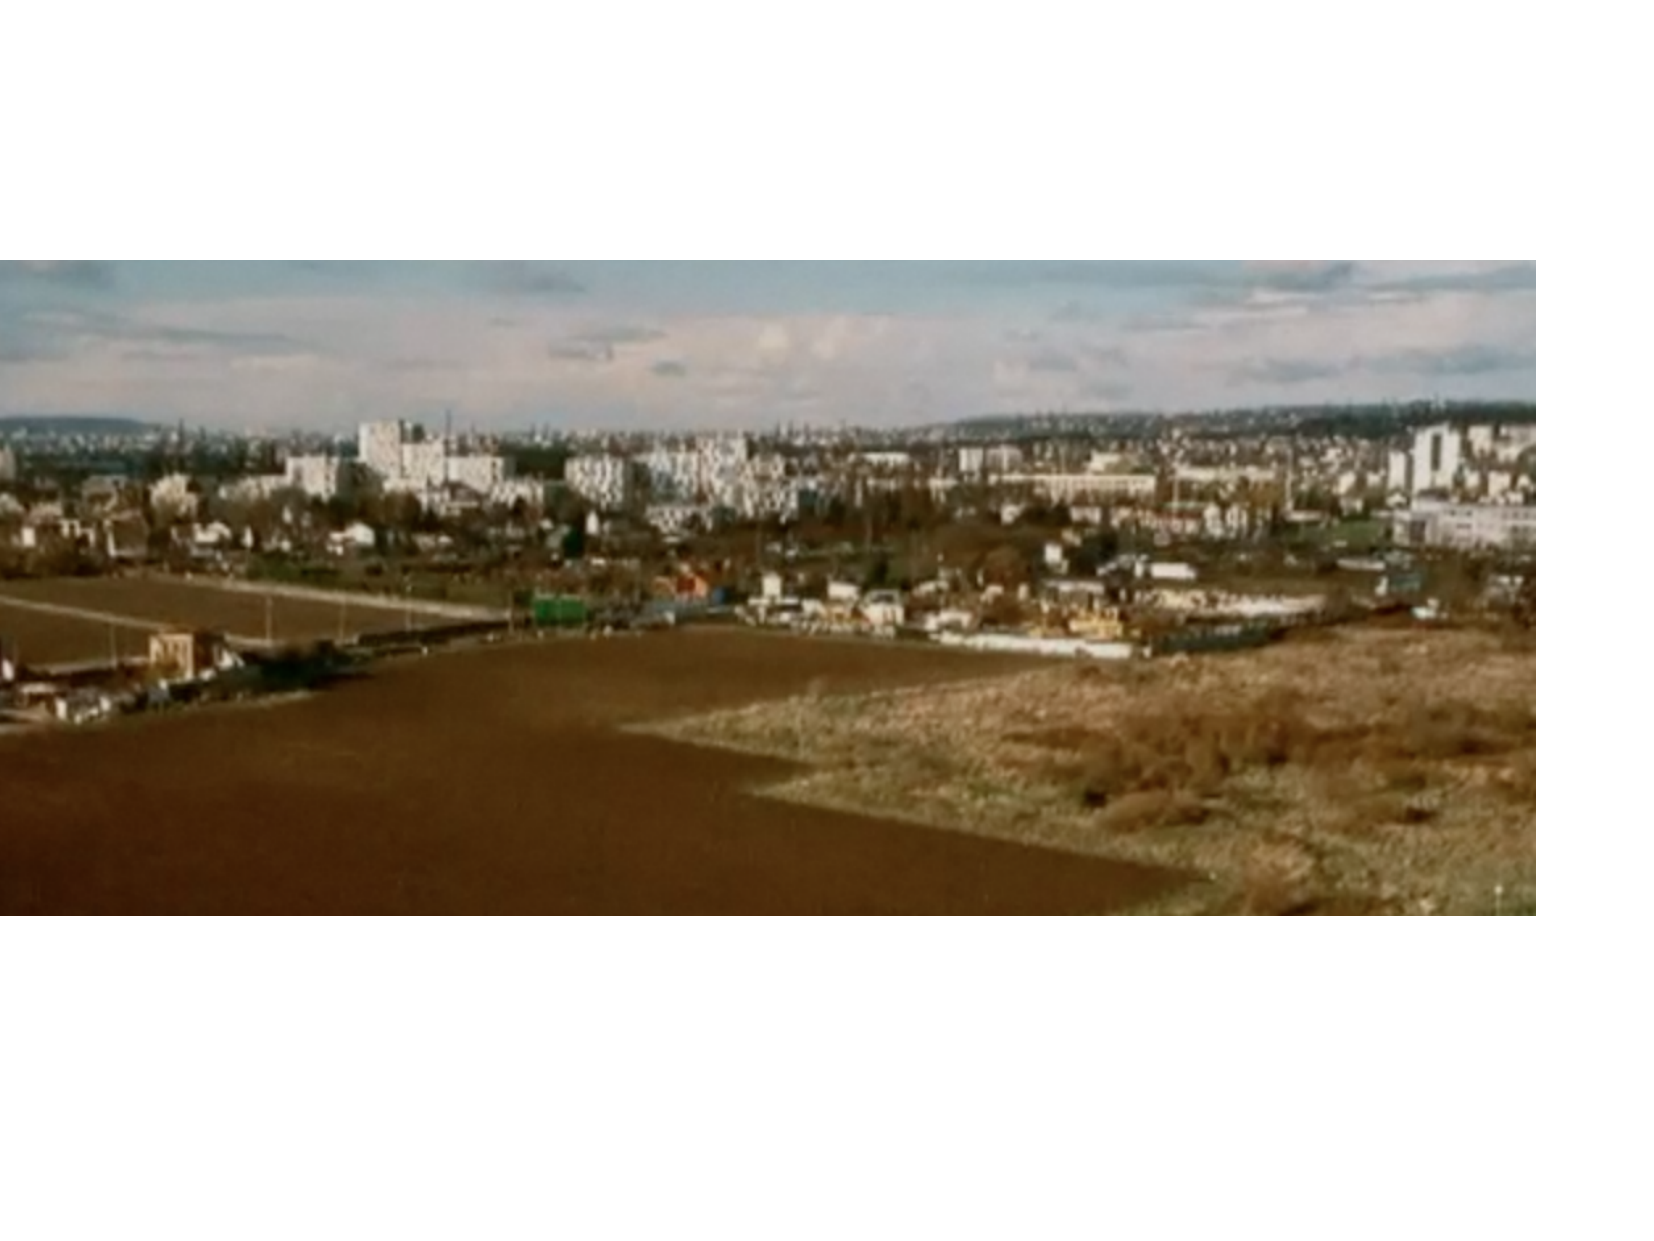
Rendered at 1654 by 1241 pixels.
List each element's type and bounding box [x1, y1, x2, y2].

picture [0, 260, 1536, 916]
